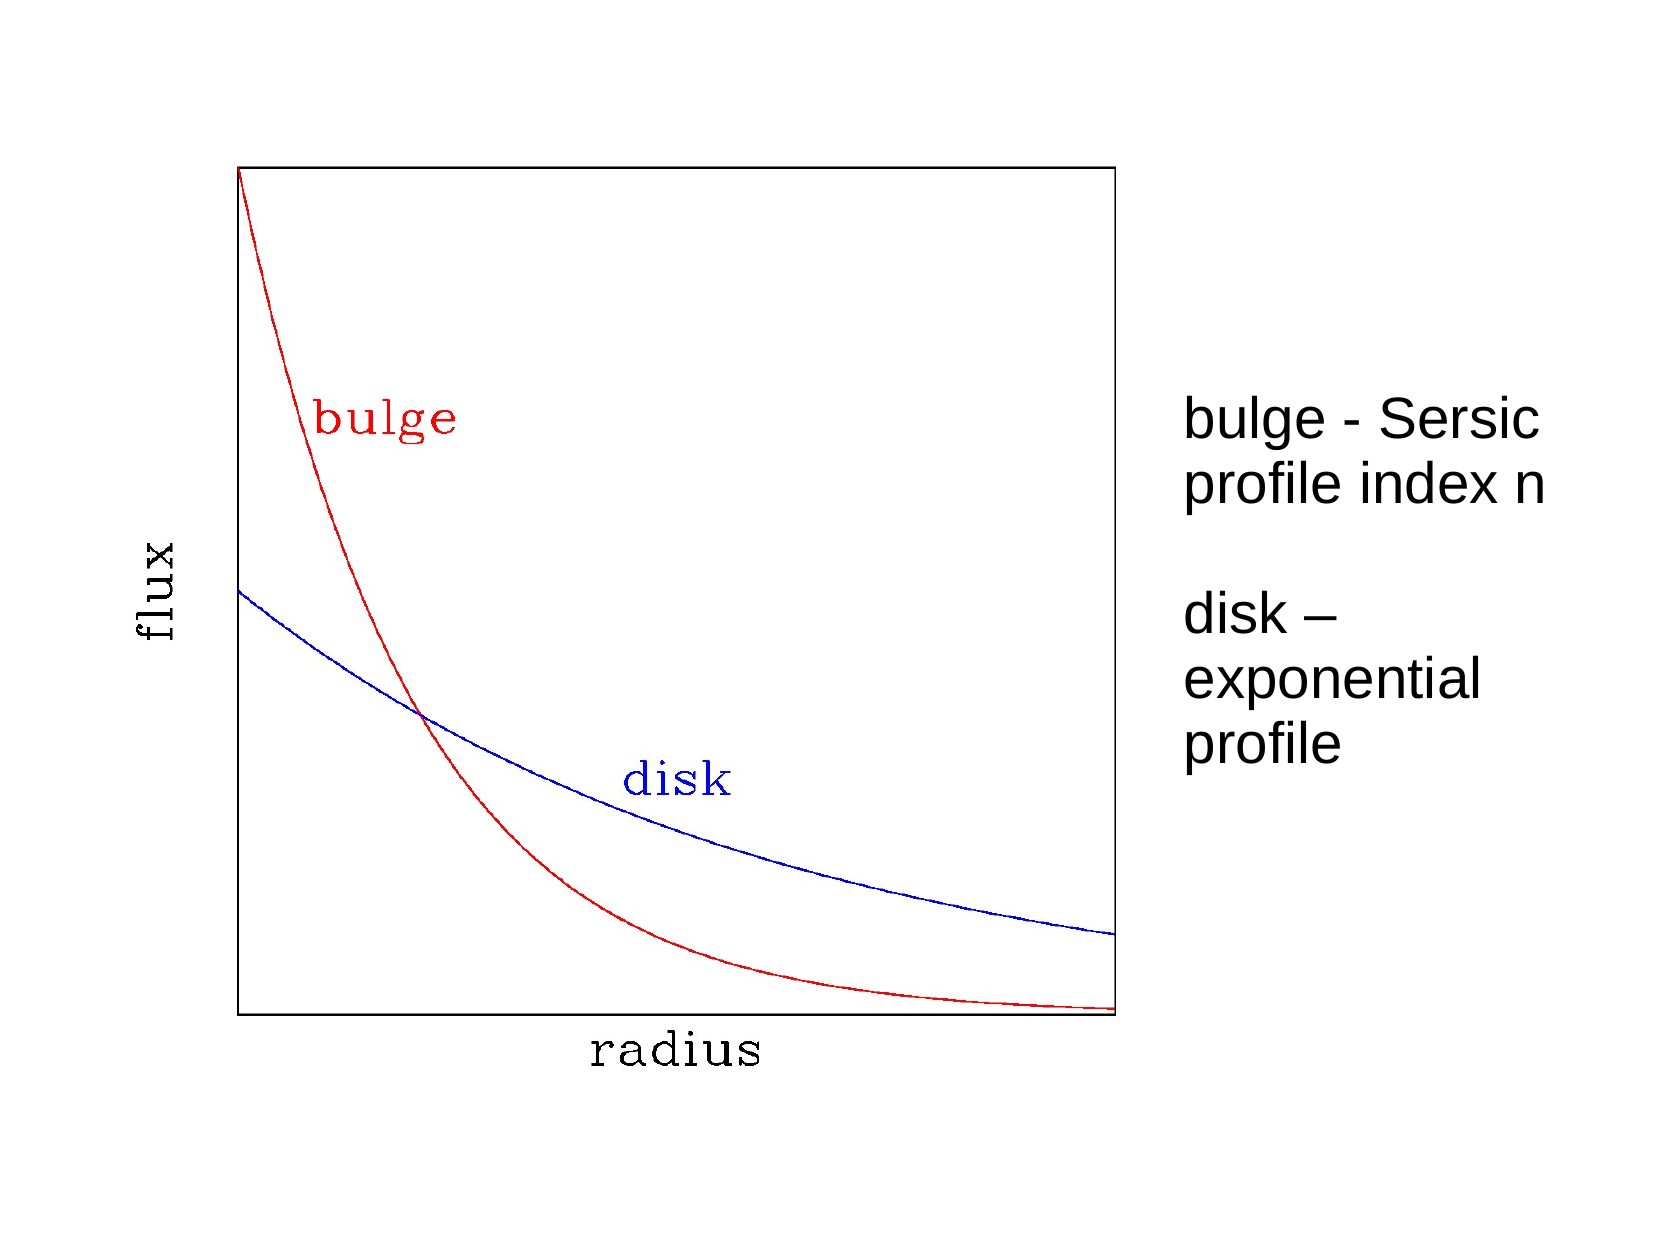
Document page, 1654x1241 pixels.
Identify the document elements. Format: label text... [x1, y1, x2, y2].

text_box bulge - Sersic profile index n disk – exponential profile [1169, 377, 1589, 1022]
picture [124, 112, 1170, 1123]
